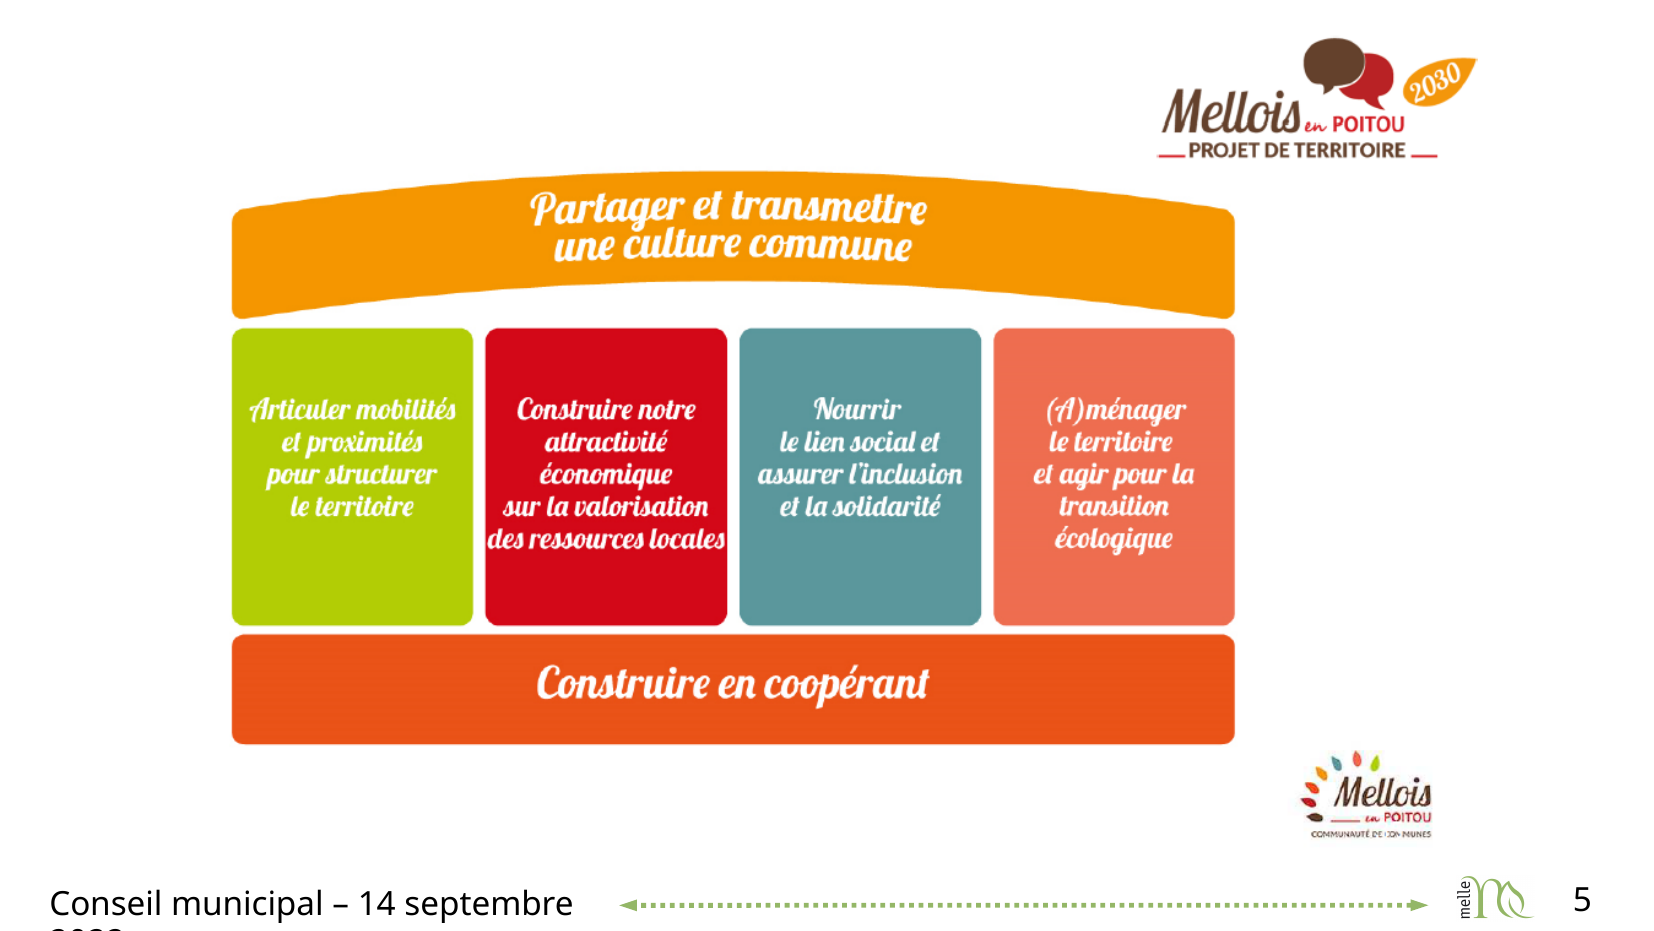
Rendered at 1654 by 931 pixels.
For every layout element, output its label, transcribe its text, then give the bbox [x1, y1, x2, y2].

picture [200, 32, 1489, 857]
text_box Conseil municipal – 14 septembre 2022 [34, 875, 602, 931]
picture [1456, 875, 1535, 922]
